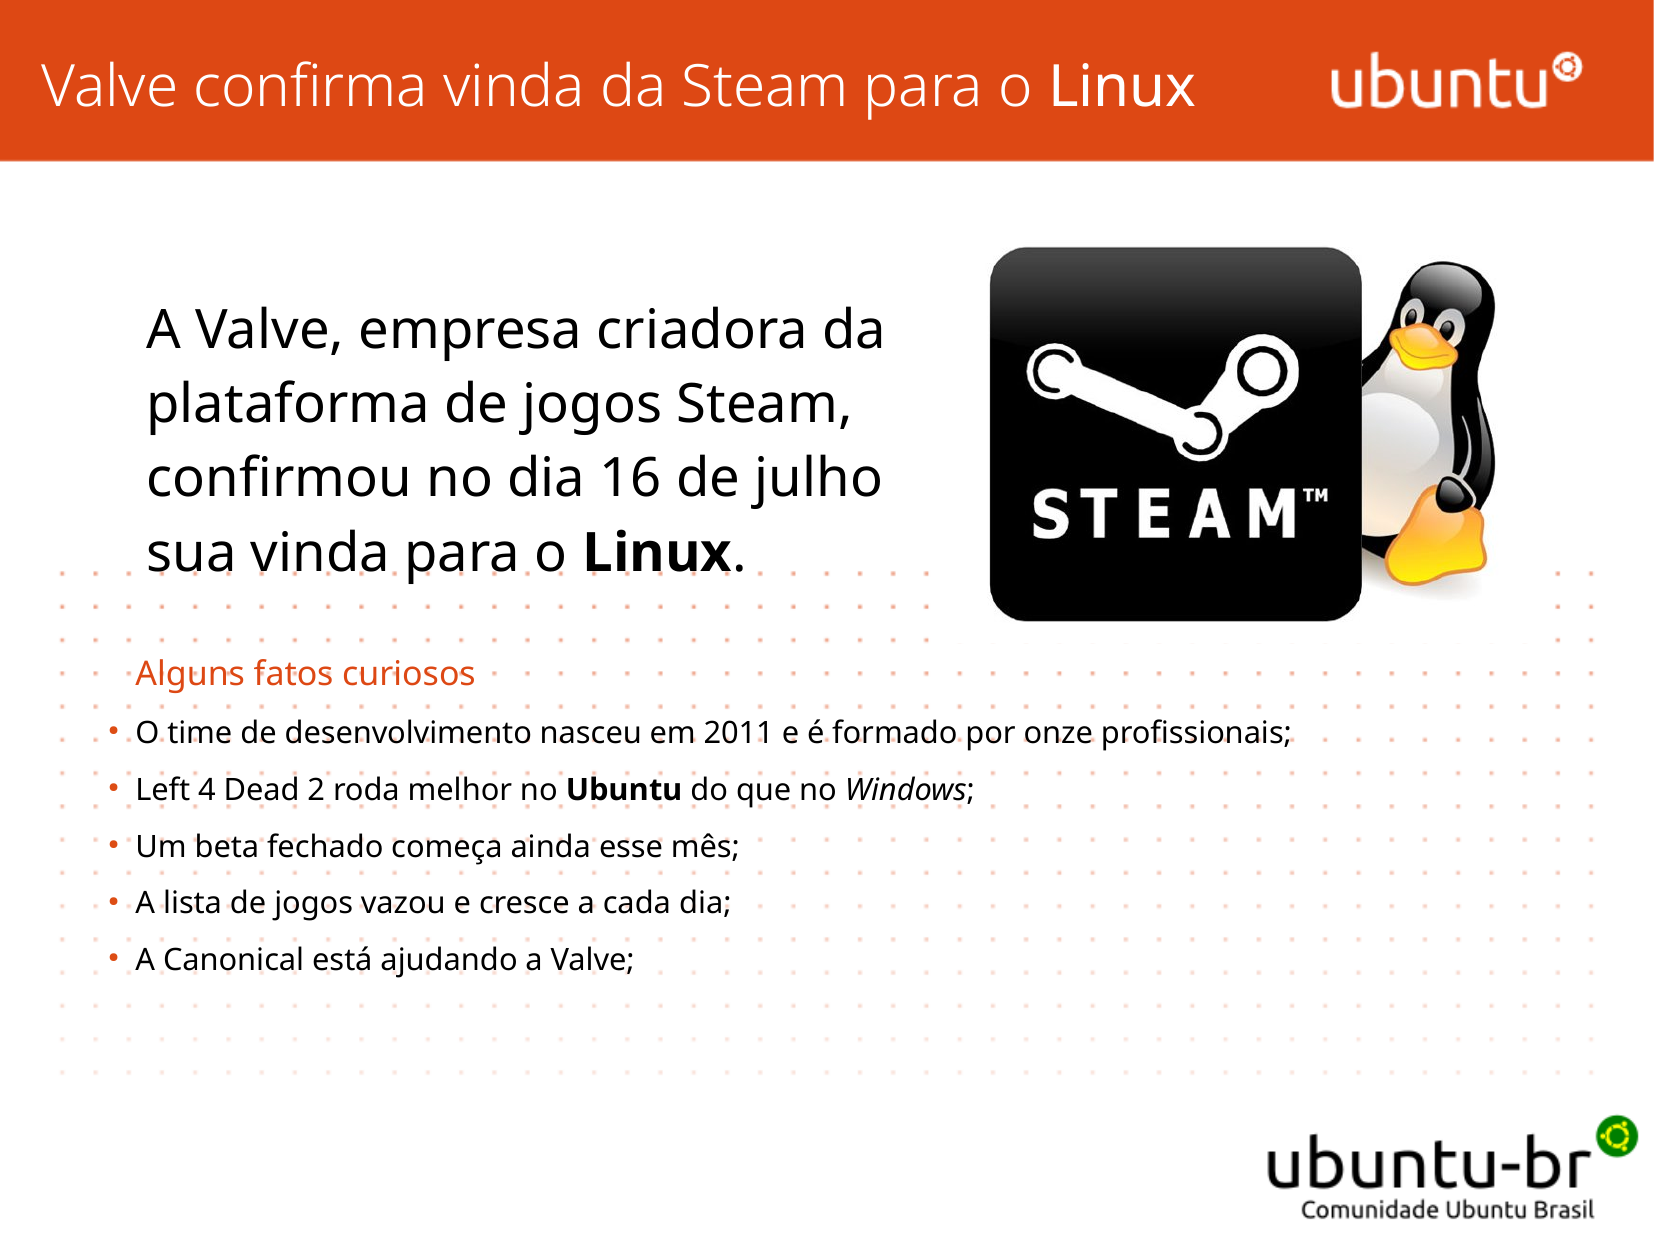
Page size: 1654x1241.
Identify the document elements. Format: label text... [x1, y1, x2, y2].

list Alguns fatos curiosos O time de desenvolvimento nasceu em 2011 e é formado por onze profissionais; Left 4 Dead 2 roda melhor no Ubuntu do que no Windows; Um beta fechado começa ainda esse mês; A lista de jogos vazou e cresce a cada dia; A Canonical está ajudando a Valve; [99, 649, 1555, 980]
title Valve confirma vinda da Steam para o Linux [41, 31, 1300, 136]
list A Valve, empresa criadora da plataforma de jogos Steam, confirmou no dia 16 de julho sua vinda para o Linux. [82, 290, 957, 591]
picture [0, 0, 1654, 1241]
